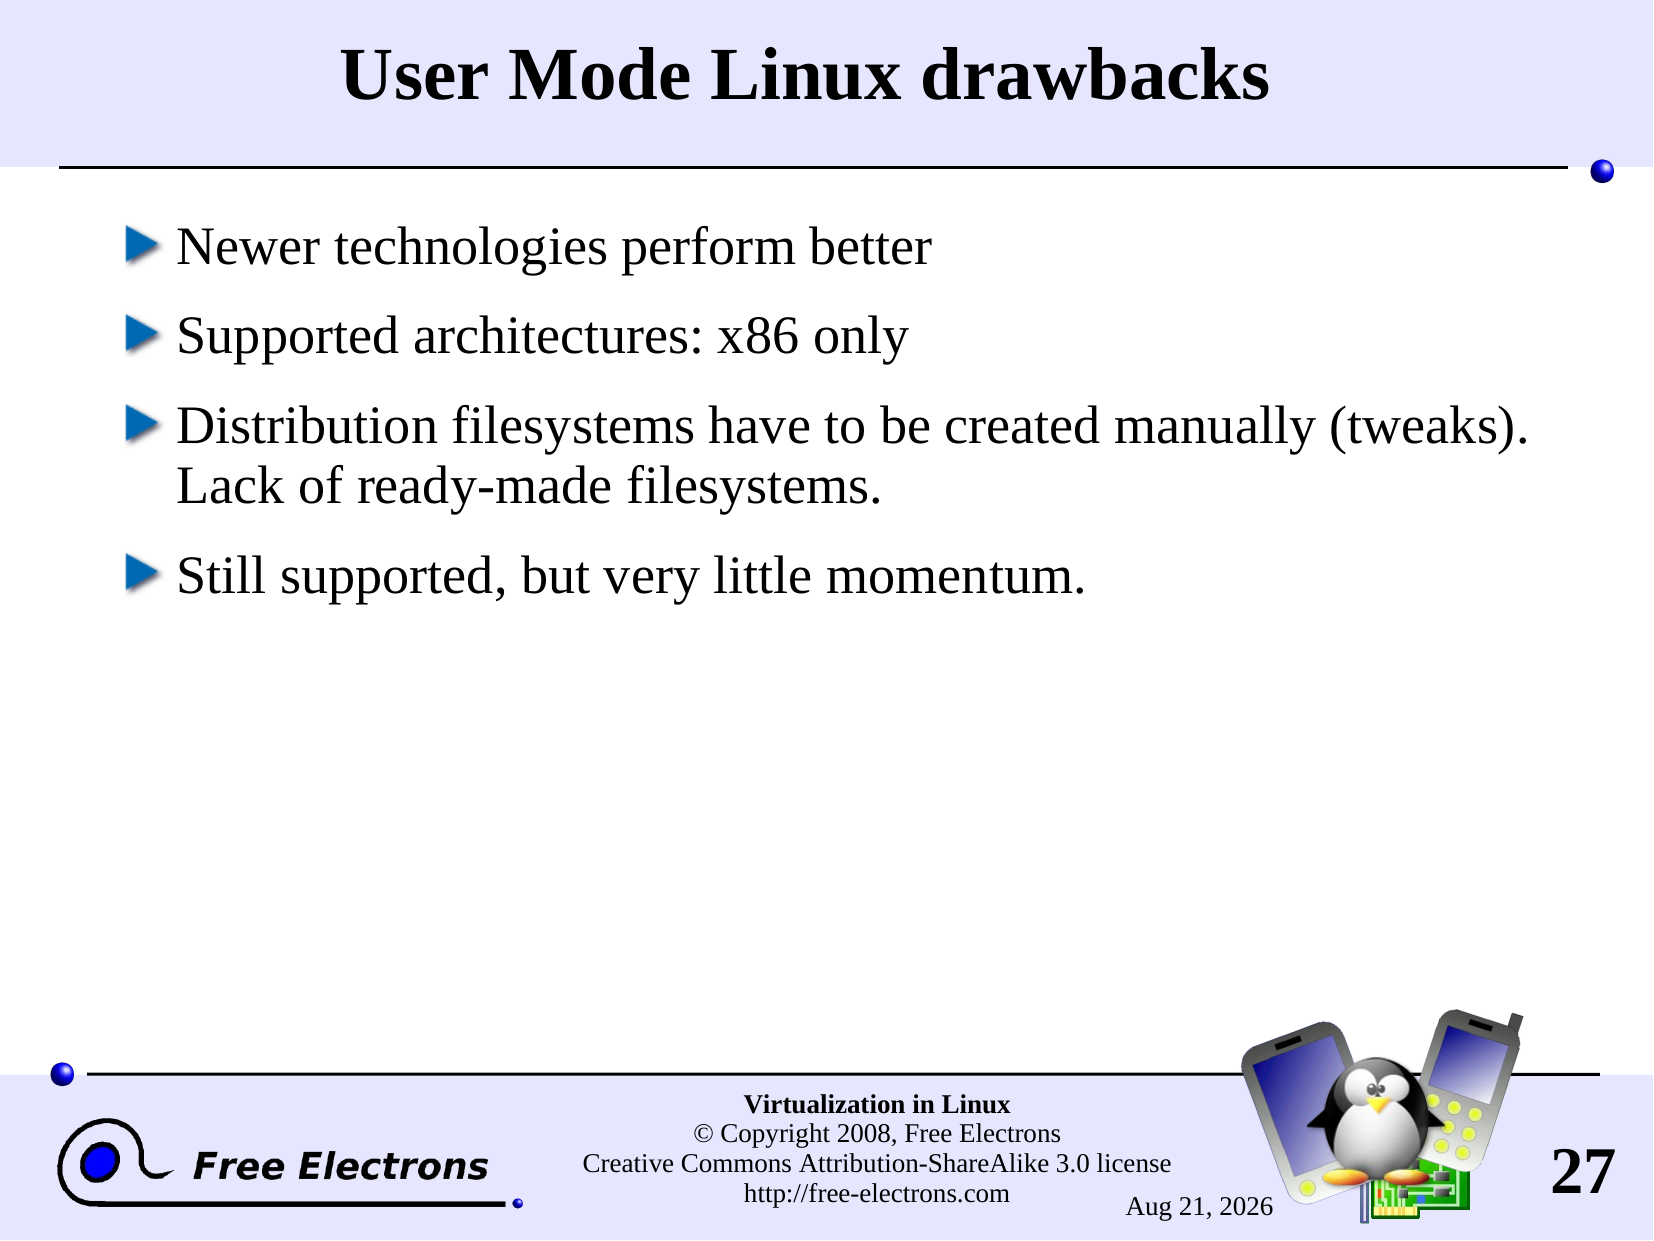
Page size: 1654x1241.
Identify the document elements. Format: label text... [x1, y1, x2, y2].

title User Mode Linux drawbacks [60, 25, 1551, 124]
picture [50, 1107, 527, 1216]
list Newer technologies perform better Supported architectures: x86 only Distribution filesystems have to be created manually (tweaks). Lack of ready-made filesystems. Still supported, but very little momentum. [105, 216, 1538, 1066]
picture [1231, 1066, 1521, 1241]
